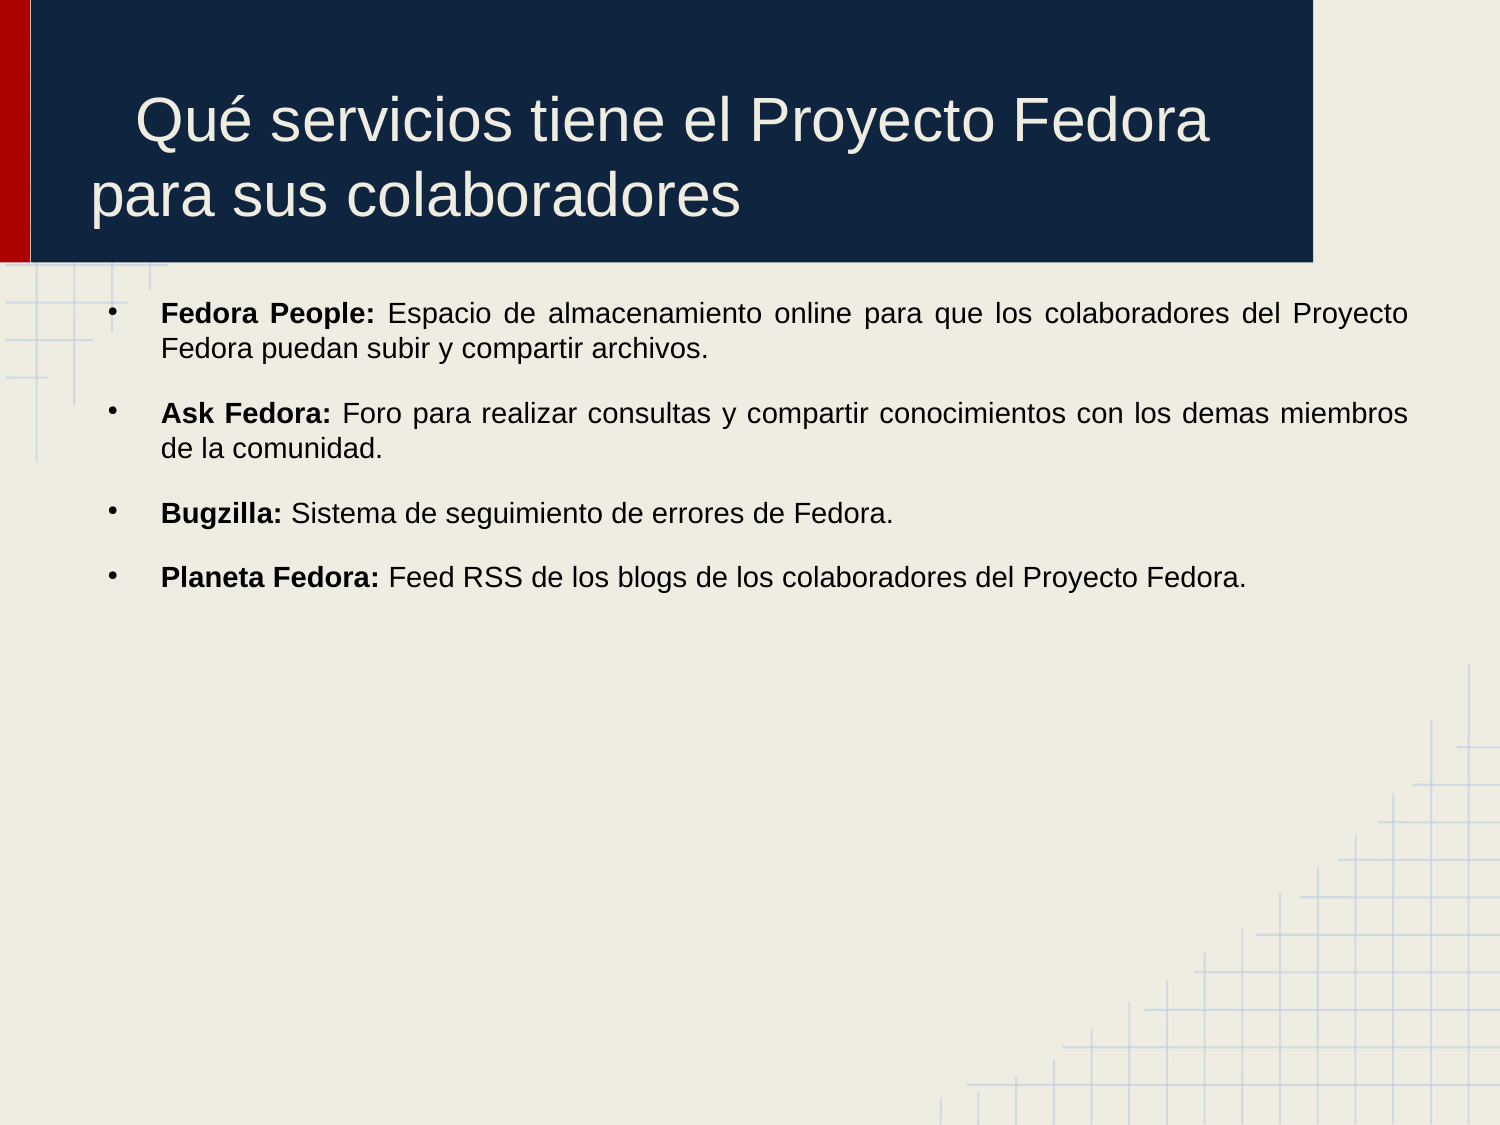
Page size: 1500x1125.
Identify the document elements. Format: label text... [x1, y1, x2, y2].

title Qué servicios tiene el Proyecto Fedora para sus colaboradores [75, 22, 1276, 244]
list Fedora People: Espacio de almacenamiento online para que los colaboradores del Proyecto Fedora puedan subir y compartir archivos. Ask Fedora: Foro para realizar consultas y compartir conocimientos con los demas miembros de la comunidad. Bugzilla: Sistema de seguimiento de errores de Fedora. Planeta Fedora: Feed RSS de los blogs de los colaboradores del Proyecto Fedora. [75, 279, 1425, 1074]
